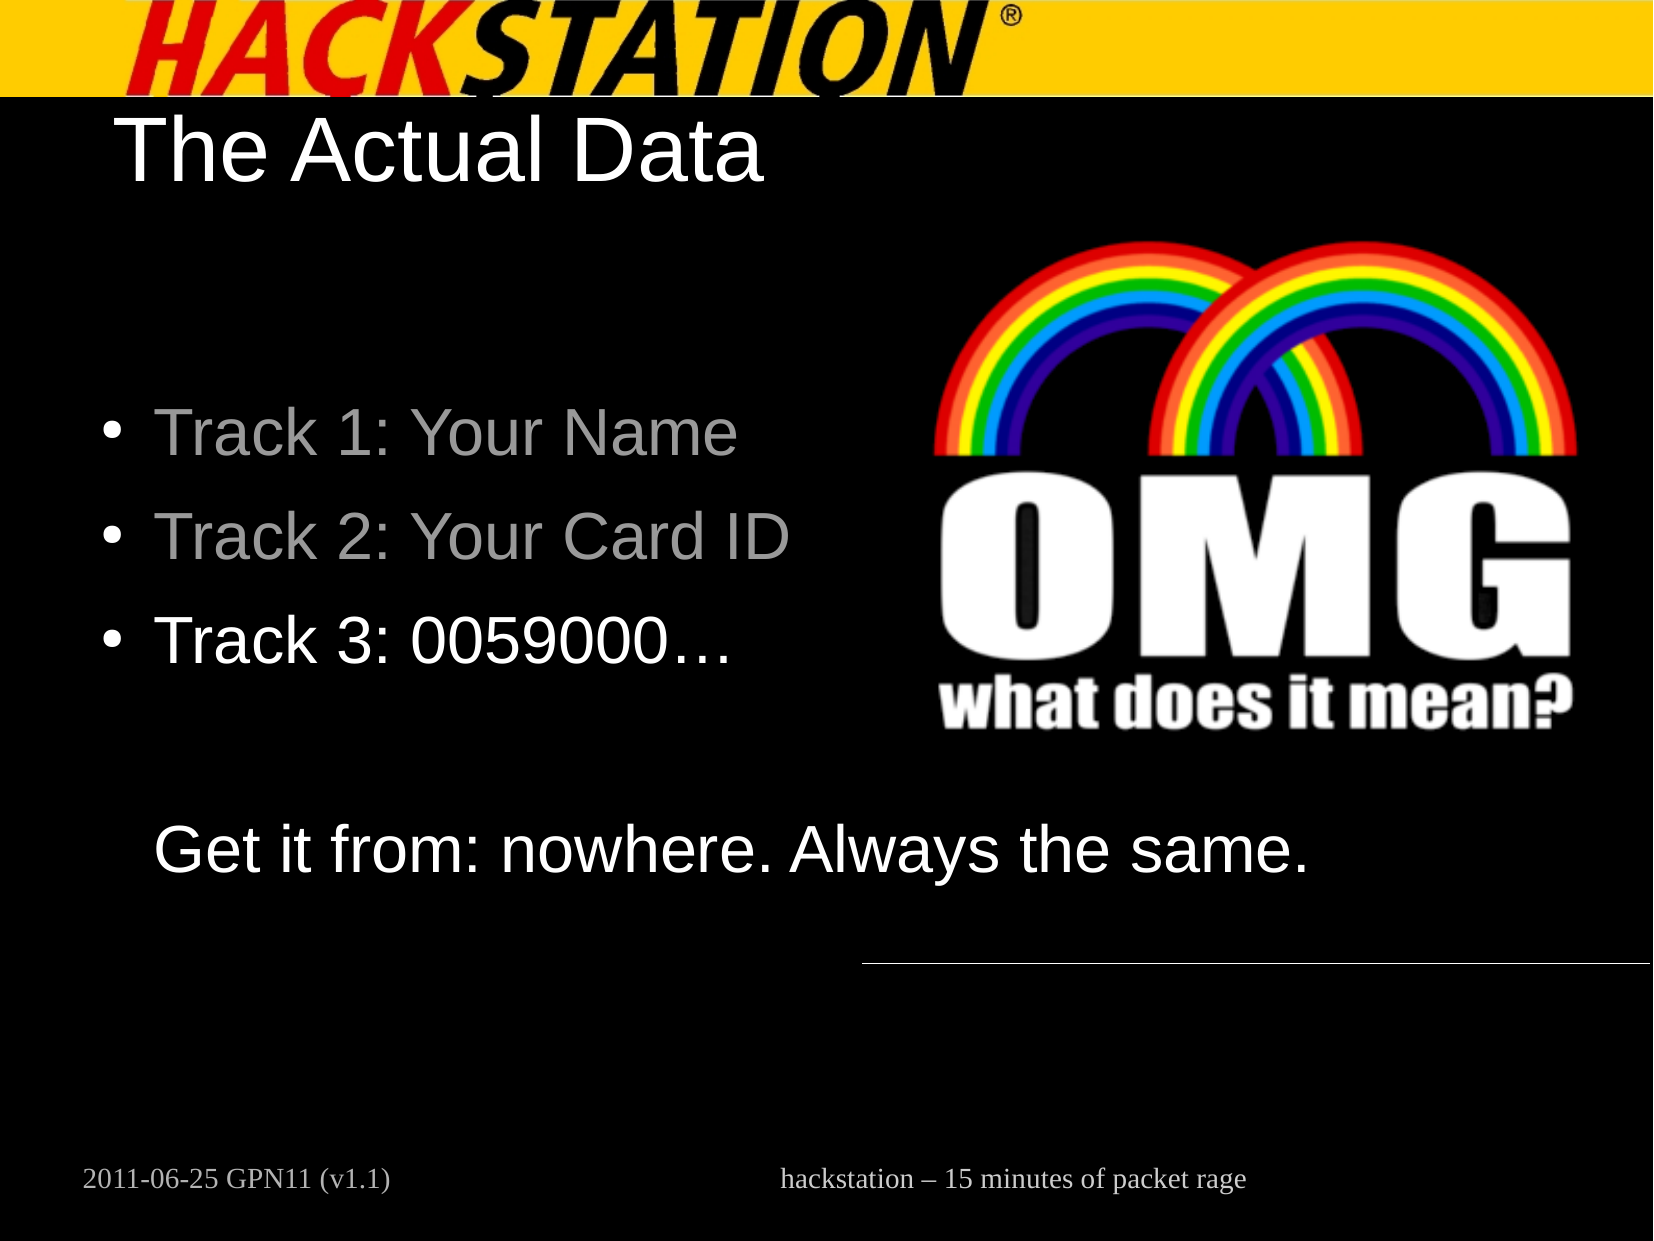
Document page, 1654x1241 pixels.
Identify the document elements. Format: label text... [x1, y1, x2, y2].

title The Actual Data [112, 75, 1571, 226]
picture [862, 175, 1650, 964]
list Track 1: Your Name Track 2: Your Card ID Track 3: 0059000… Get it from: nowhere. Always the same. [82, 290, 1571, 1109]
picture [0, 0, 1653, 97]
